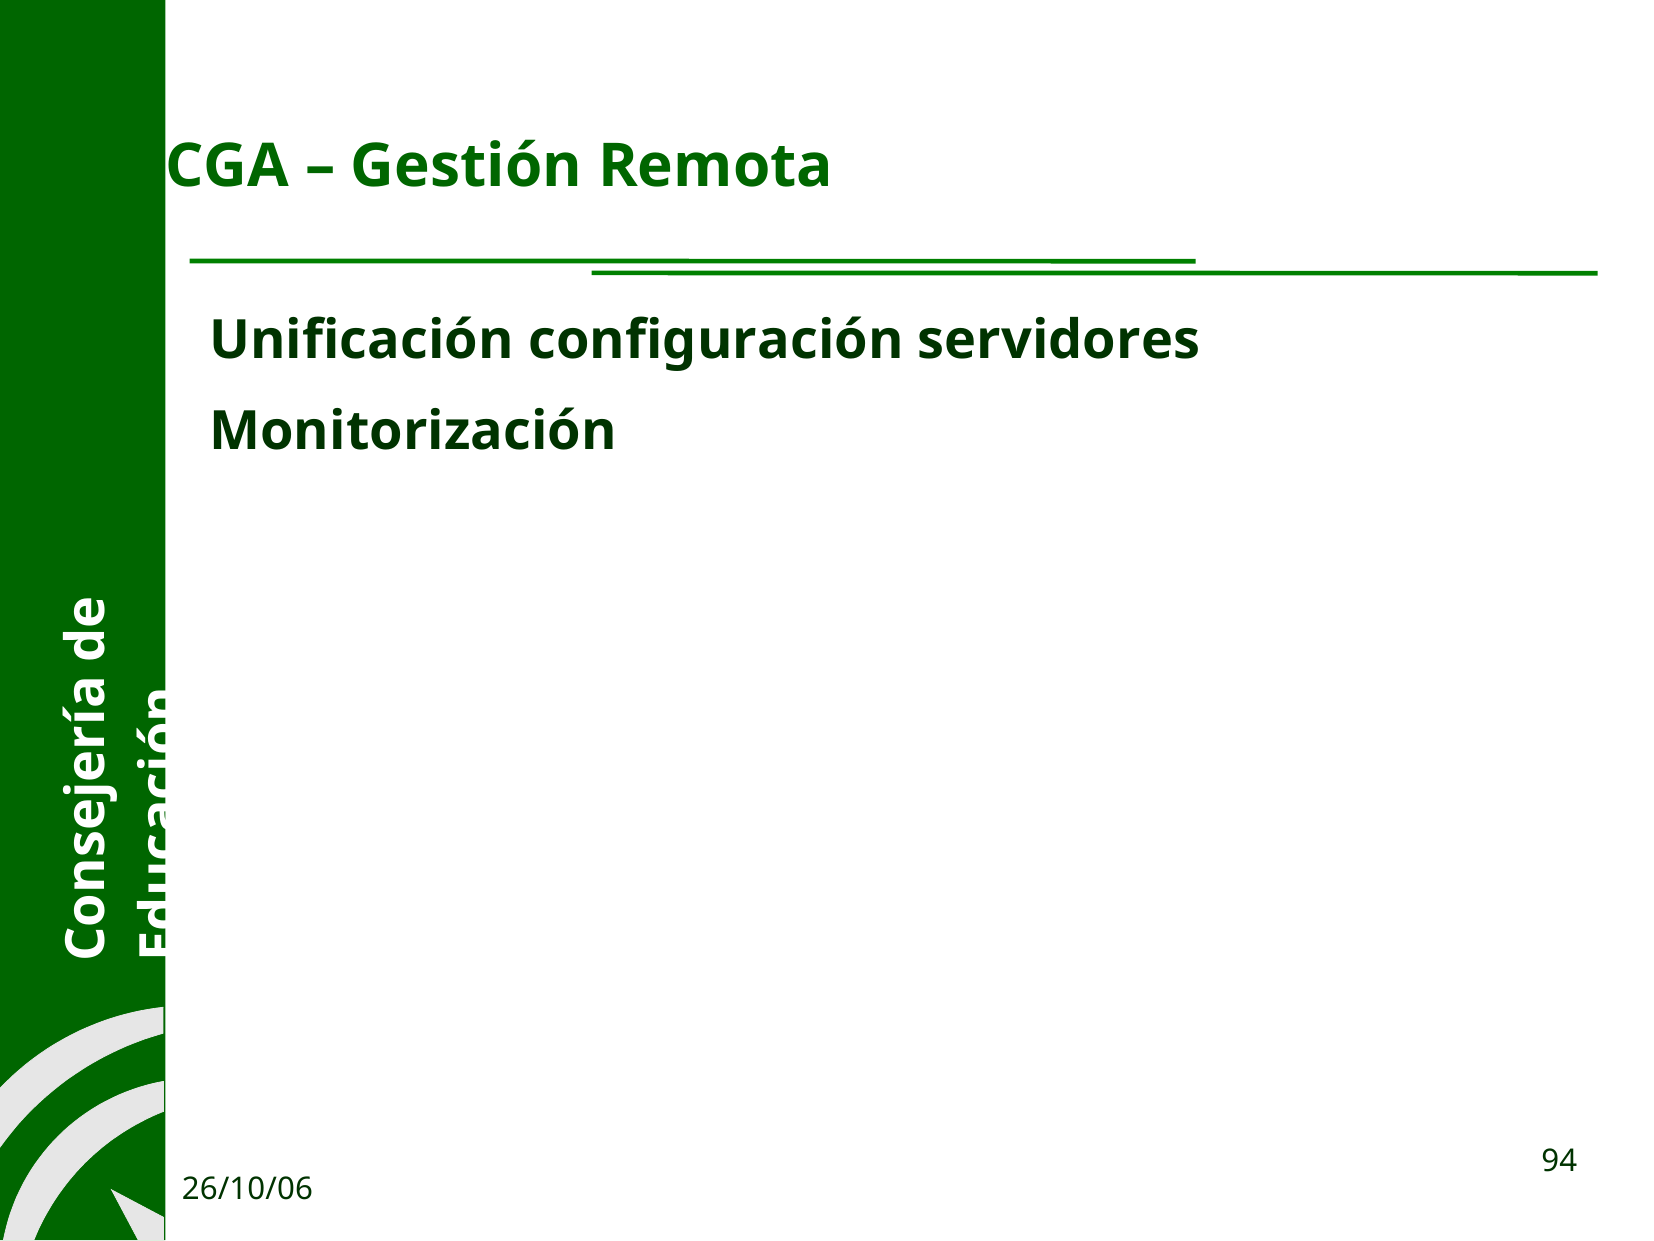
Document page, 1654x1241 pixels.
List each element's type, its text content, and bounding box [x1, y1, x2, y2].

title CGA – Gestión Remota [165, 53, 1654, 261]
list Unificación configuración servidores Monitorización [189, 301, 1583, 1121]
